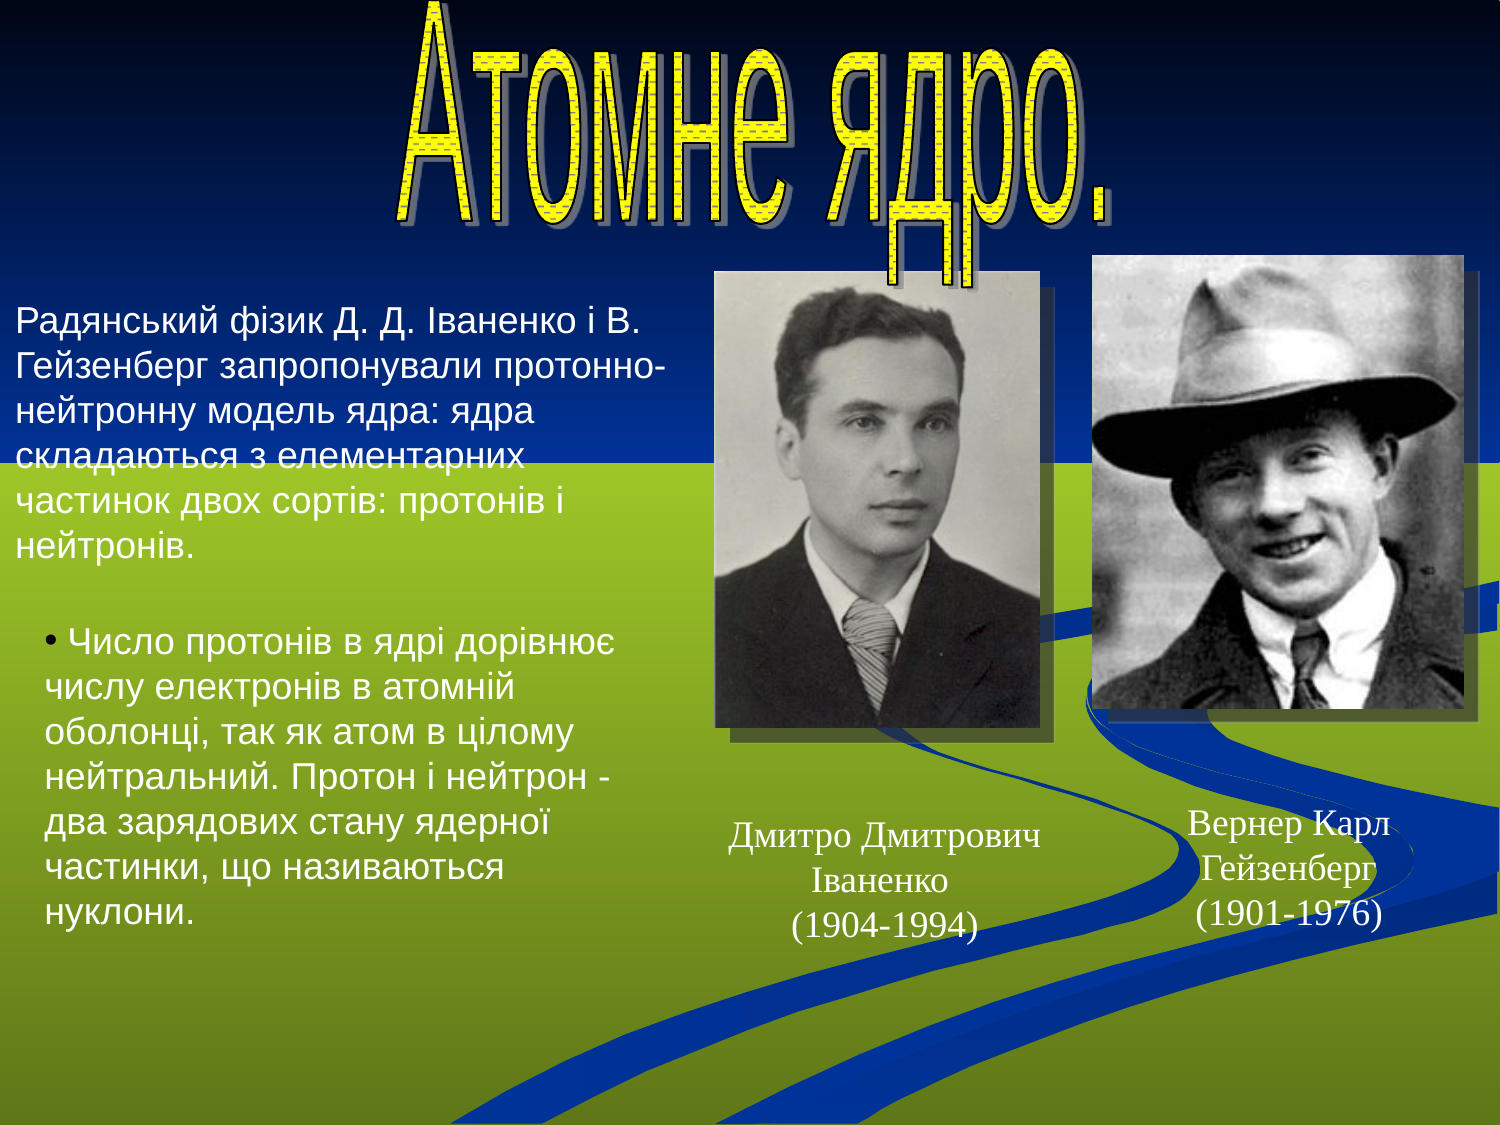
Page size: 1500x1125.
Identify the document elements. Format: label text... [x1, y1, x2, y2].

text_box Атомне ядро. [1023, 47, 1078, 224]
text_box Атомне ядро. [961, 48, 1014, 288]
text_box Атомне ядро. [471, 51, 521, 221]
text_box Атомне ядро. [395, 0, 472, 221]
text_box Атомне ядро. [733, 47, 788, 224]
text_box Атомне ядро. [825, 51, 879, 221]
text_box Атомне ядро. [593, 51, 657, 221]
picture [714, 271, 1040, 728]
text_box Дмитро Дмитрович Іваненко (1904-1994) [667, 802, 1102, 953]
text_box Вернер Карл Гейзенберг (1901-1976) [1078, 790, 1500, 941]
text_box Атомне ядро. [888, 51, 953, 285]
picture [1092, 255, 1464, 709]
text_box Атомне ядро. [526, 47, 581, 224]
text_box Атомне ядро. [1093, 186, 1105, 221]
text_box Радянський фізик Д. Д. Іваненко і В. Гейзенберг запропонували протонно-нейтронну модель ядра: ядра складаються з елементарних частинок двох сортів: протонів і нейтронів. [0, 289, 691, 574]
text_box Число протонів в ядрі дорівнює числу електронів в атомній оболонці, так як атом в цілому нейтральний. Протон і нейтрон - два зарядових стану ядерної частинки, що називаються нуклони. [29, 609, 674, 941]
text_box Атомне ядро. [672, 51, 721, 221]
